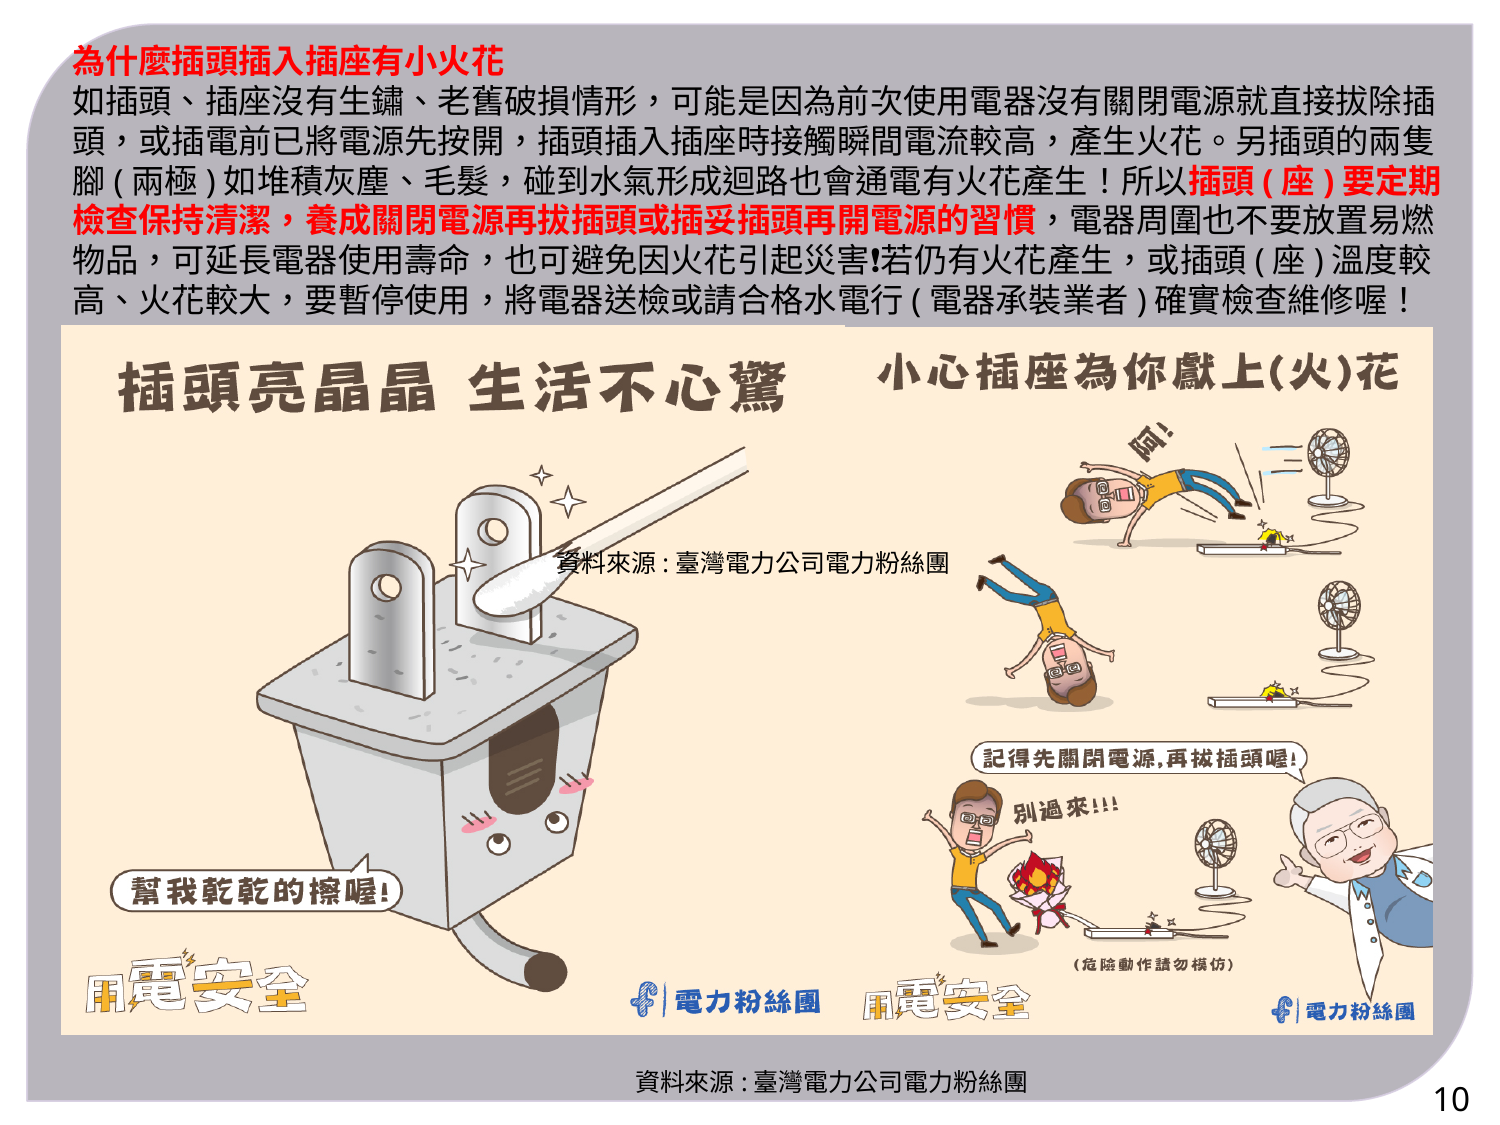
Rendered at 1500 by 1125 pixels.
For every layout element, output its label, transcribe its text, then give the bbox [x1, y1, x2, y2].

text_box 資料來源:臺灣電力公司電力粉絲團 [620, 1059, 1044, 1104]
picture [61, 325, 1433, 1035]
text_box [1417, 1070, 1494, 1114]
text_box 為什麼插頭插入插座有小火花 如插頭、插座沒有生鏽、老舊破損情形，可能是因為前次使用電器沒有關閉電源就直接拔除插頭，或插電前已將電源先按開，插頭插入插座時接觸瞬間電流較高，產生火花。另插頭的兩隻腳(兩極)如堆積灰塵、毛髮，碰到水氣形成迴路也會通電有火花產生！所以插頭(座)要定期檢查保持清潔，養成關閉電源再拔插頭或插妥插頭再開電源的習慣，電器周圍也不要放置易燃物品，可延長電器使用壽命，也可避免因火花引起災害❗若仍有火花產生，或插頭(座)溫度較高、火花較大，要暫停使用，將電器送檢或請合格水電行(電器承裝業者)確實檢查維修喔！ [57, 32, 1463, 327]
text_box 資料來源:臺灣電力公司電力粉絲團 [542, 540, 965, 585]
